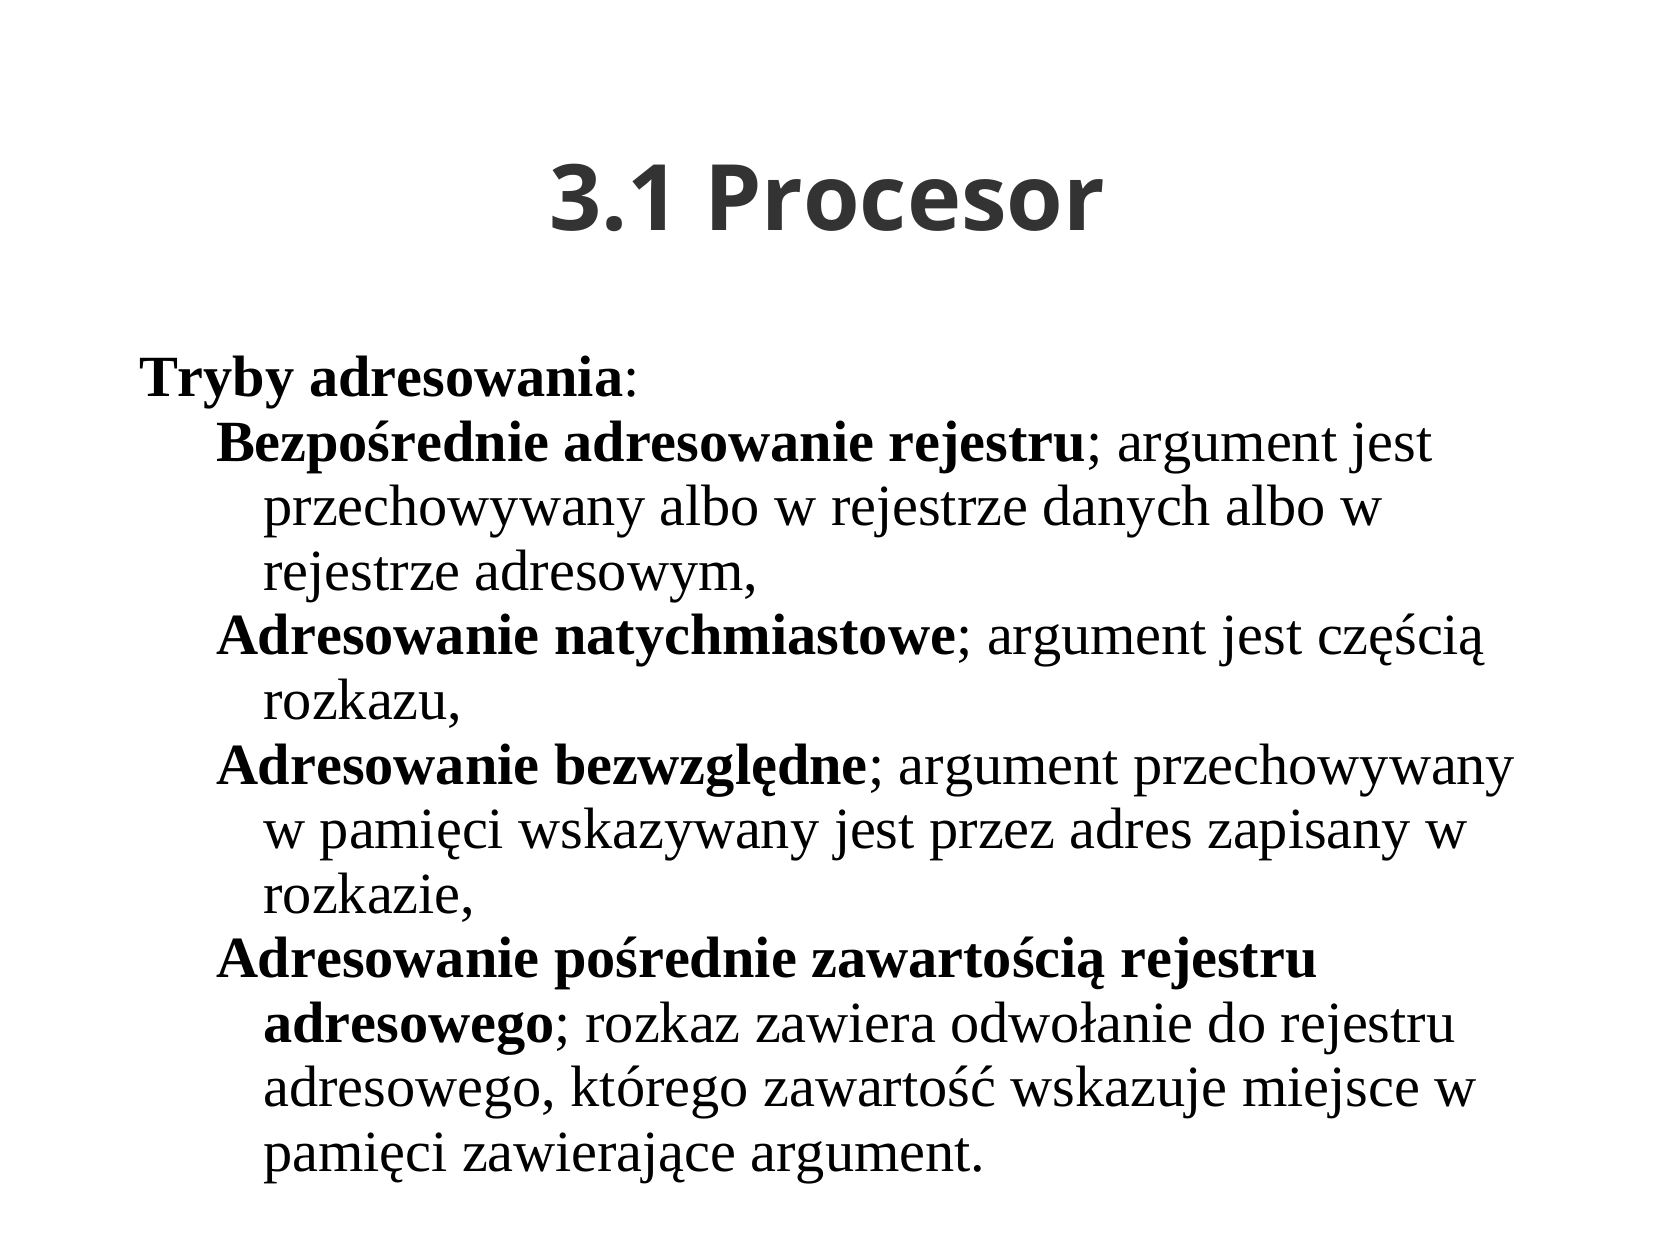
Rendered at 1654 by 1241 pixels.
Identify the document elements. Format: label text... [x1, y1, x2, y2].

list Tryby adresowania: Bezpośrednie adresowanie rejestru; argument jest przechowywany albo w rejestrze danych albo w rejestrze adresowym, Adresowanie natychmiastowe; argument jest częścią rozkazu, Adresowanie bezwzględne; argument przechowywany w pamięci wskazywany jest przez adres zapisany w rozkazie, Adresowanie pośrednie zawartością rejestru adresowego; rozkaz zawiera odwołanie do rejestru adresowego, którego zawartość wskazuje miejsce w pamięci zawierające argument. [121, 344, 1534, 1202]
title 3.1 Procesor [121, 91, 1534, 299]
